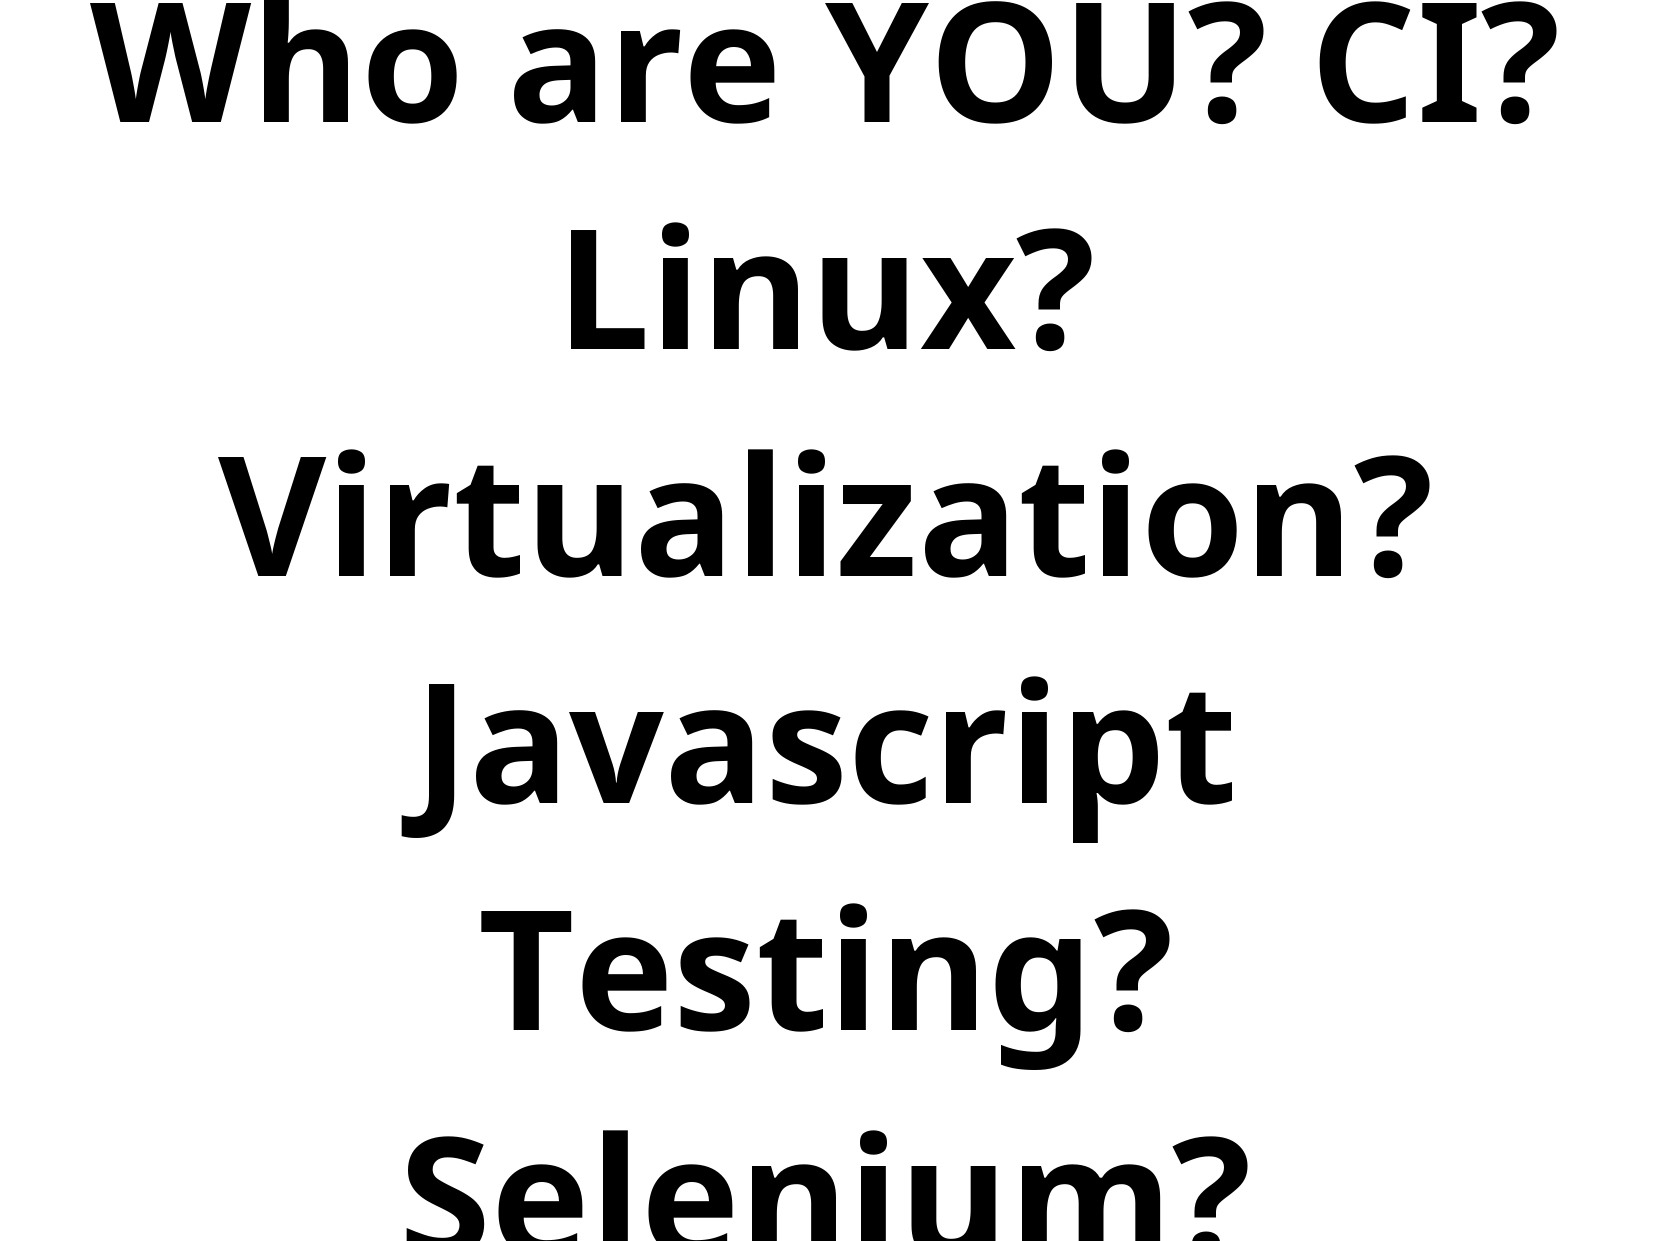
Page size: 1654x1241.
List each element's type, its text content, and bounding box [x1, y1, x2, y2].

title Who are YOU? CI? Linux? Virtualization? Javascript Testing? Selenium? [82, 49, 1571, 1201]
